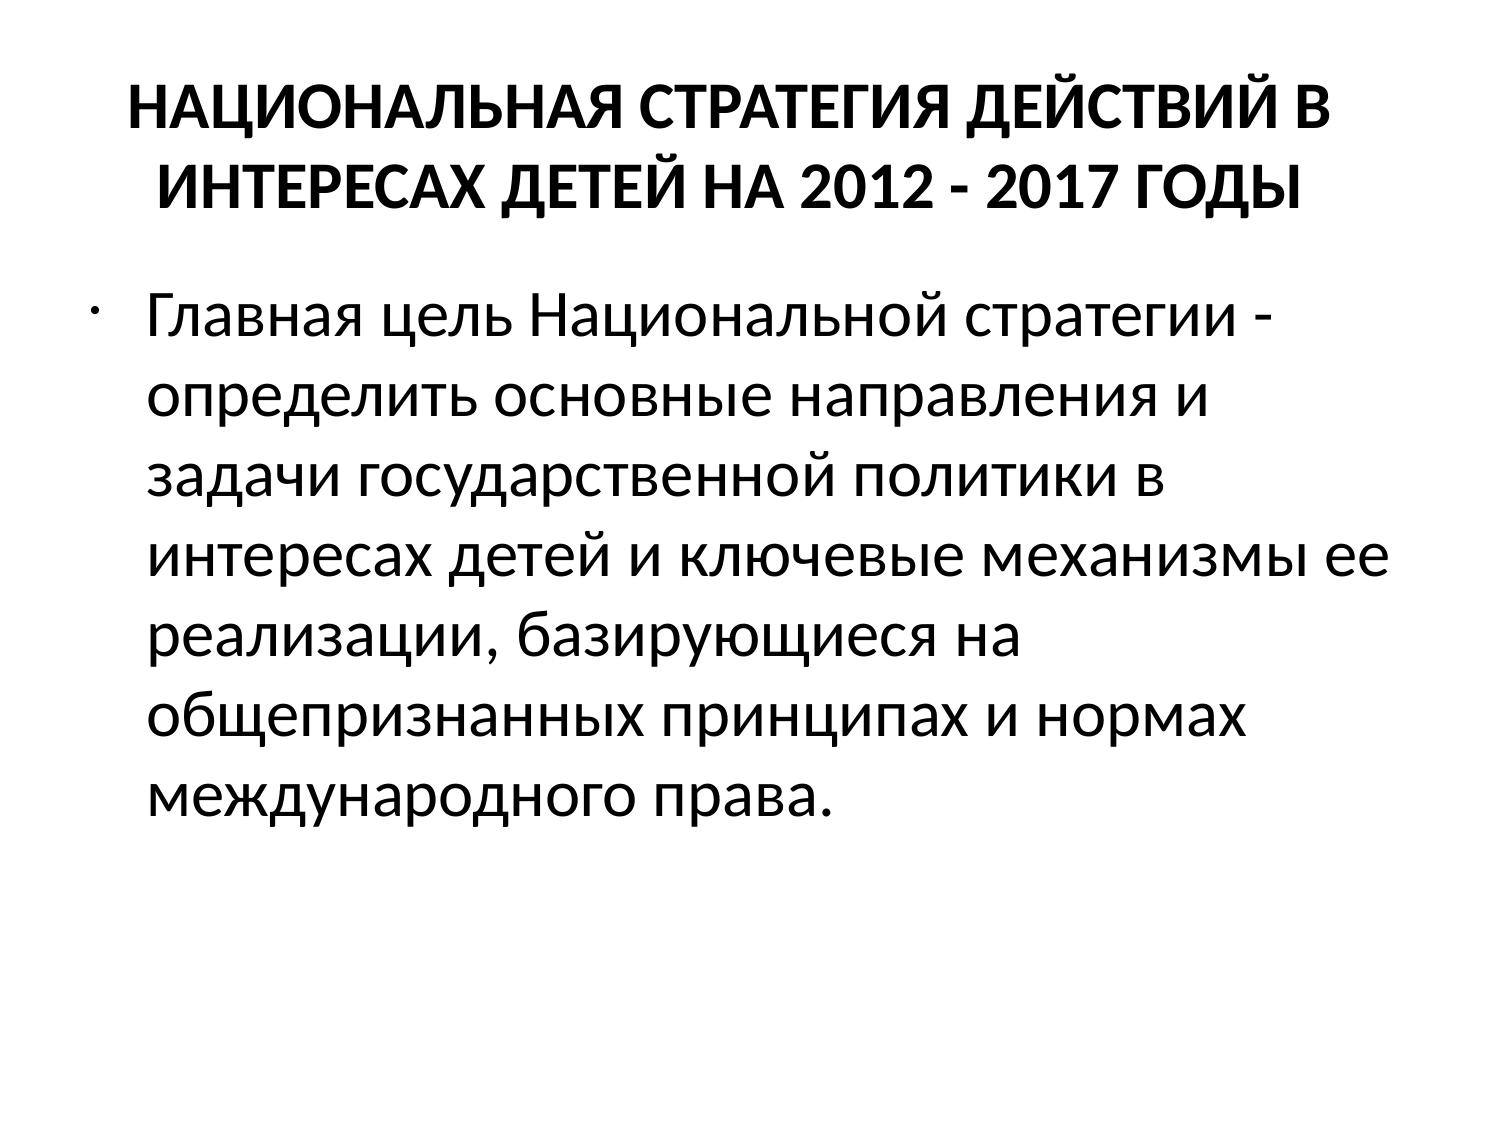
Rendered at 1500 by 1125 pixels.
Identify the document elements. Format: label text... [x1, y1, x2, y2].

list Главная цель Национальной стратегии - определить основные направления и задачи государственной политики в интересах детей и ключевые механизмы ее реализации, базирующиеся на общепризнанных принципах и нормах международного права. [75, 262, 1425, 1005]
title НАЦИОНАЛЬНАЯ СТРАТЕГИЯ ДЕЙСТВИЙ В ИНТЕРЕСАХ ДЕТЕЙ НА 2012 - 2017 ГОДЫ [55, 54, 1406, 242]
